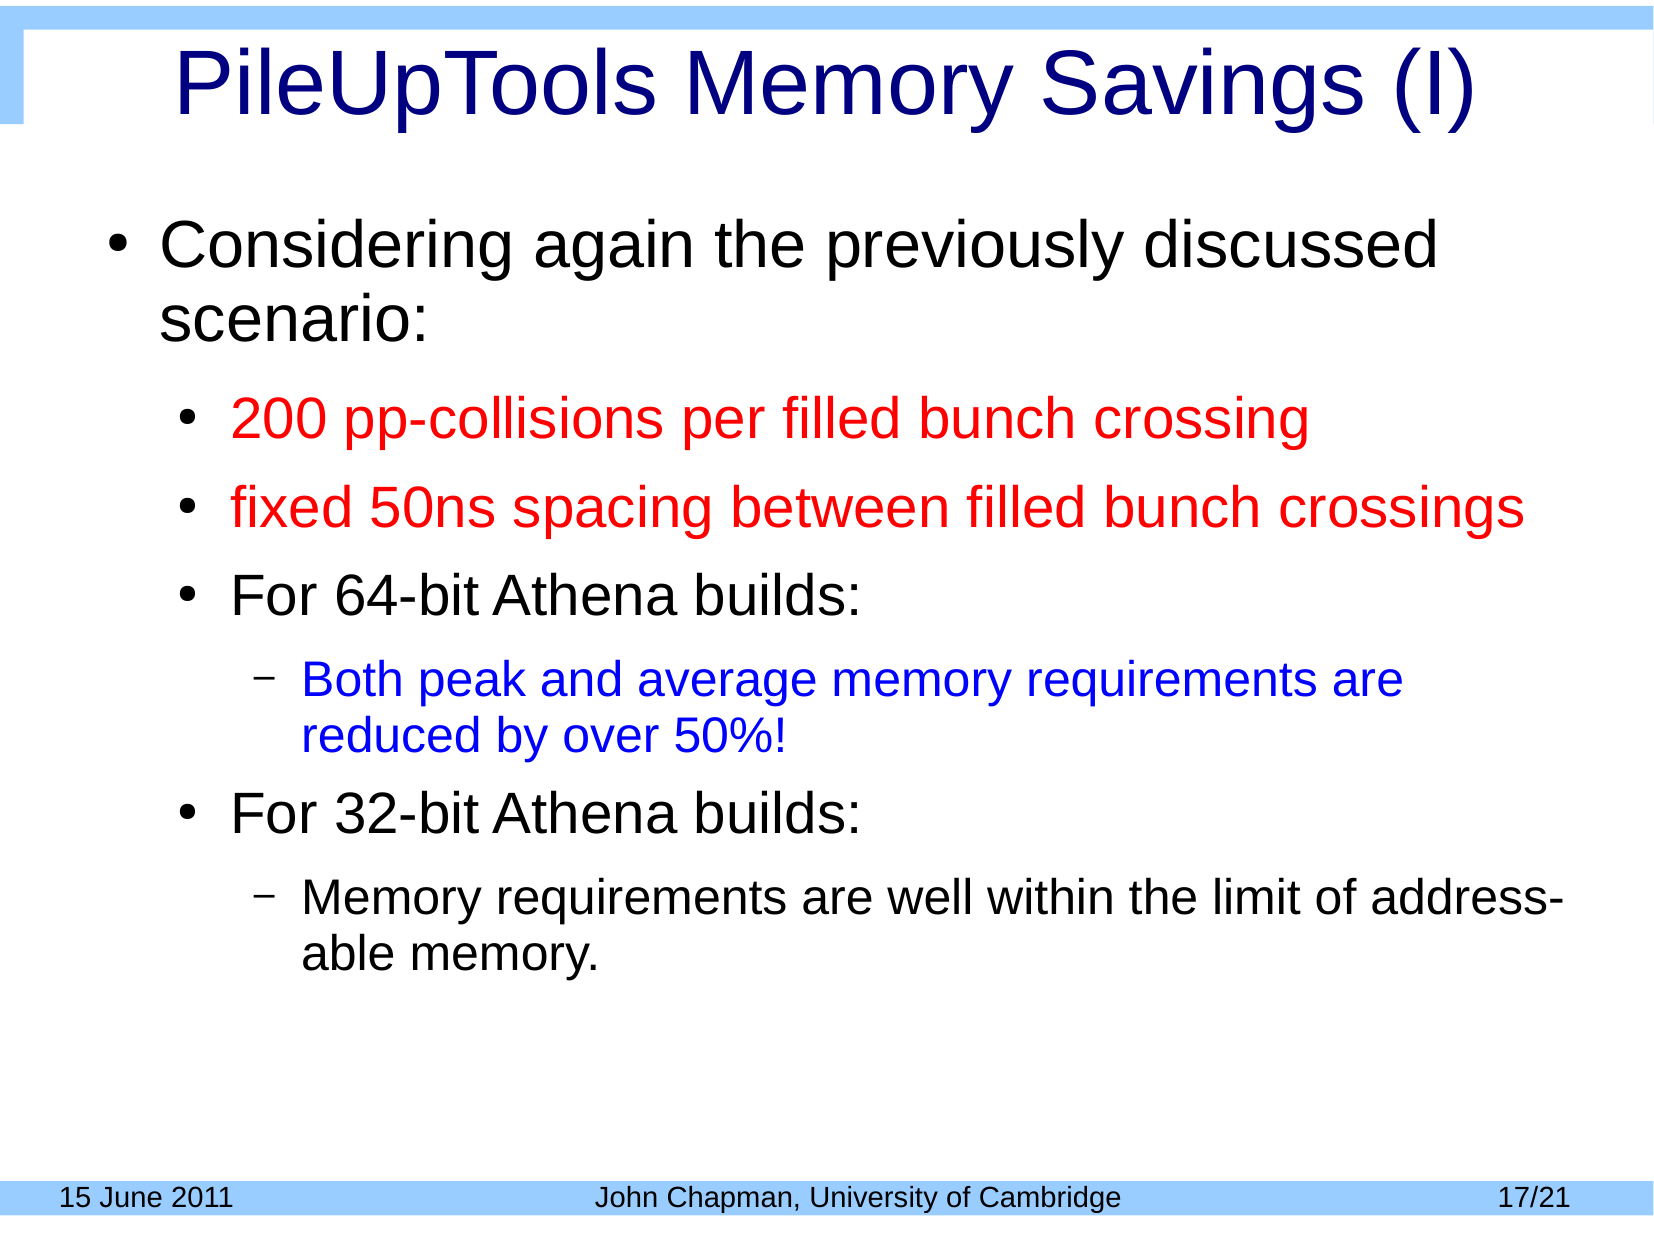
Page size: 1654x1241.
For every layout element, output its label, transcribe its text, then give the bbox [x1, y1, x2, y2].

list Considering again the previously discussed scenario: 200 pp-collisions per filled bunch crossing fixed 50ns spacing between filled bunch crossings For 64-bit Athena builds: Both peak and average memory requirements are reduced by over 50%! For 32-bit Athena builds: Memory requirements are well within the limit of address-able memory. [88, 206, 1577, 1011]
title PileUpTools Memory Savings (I) [0, 23, 1654, 142]
